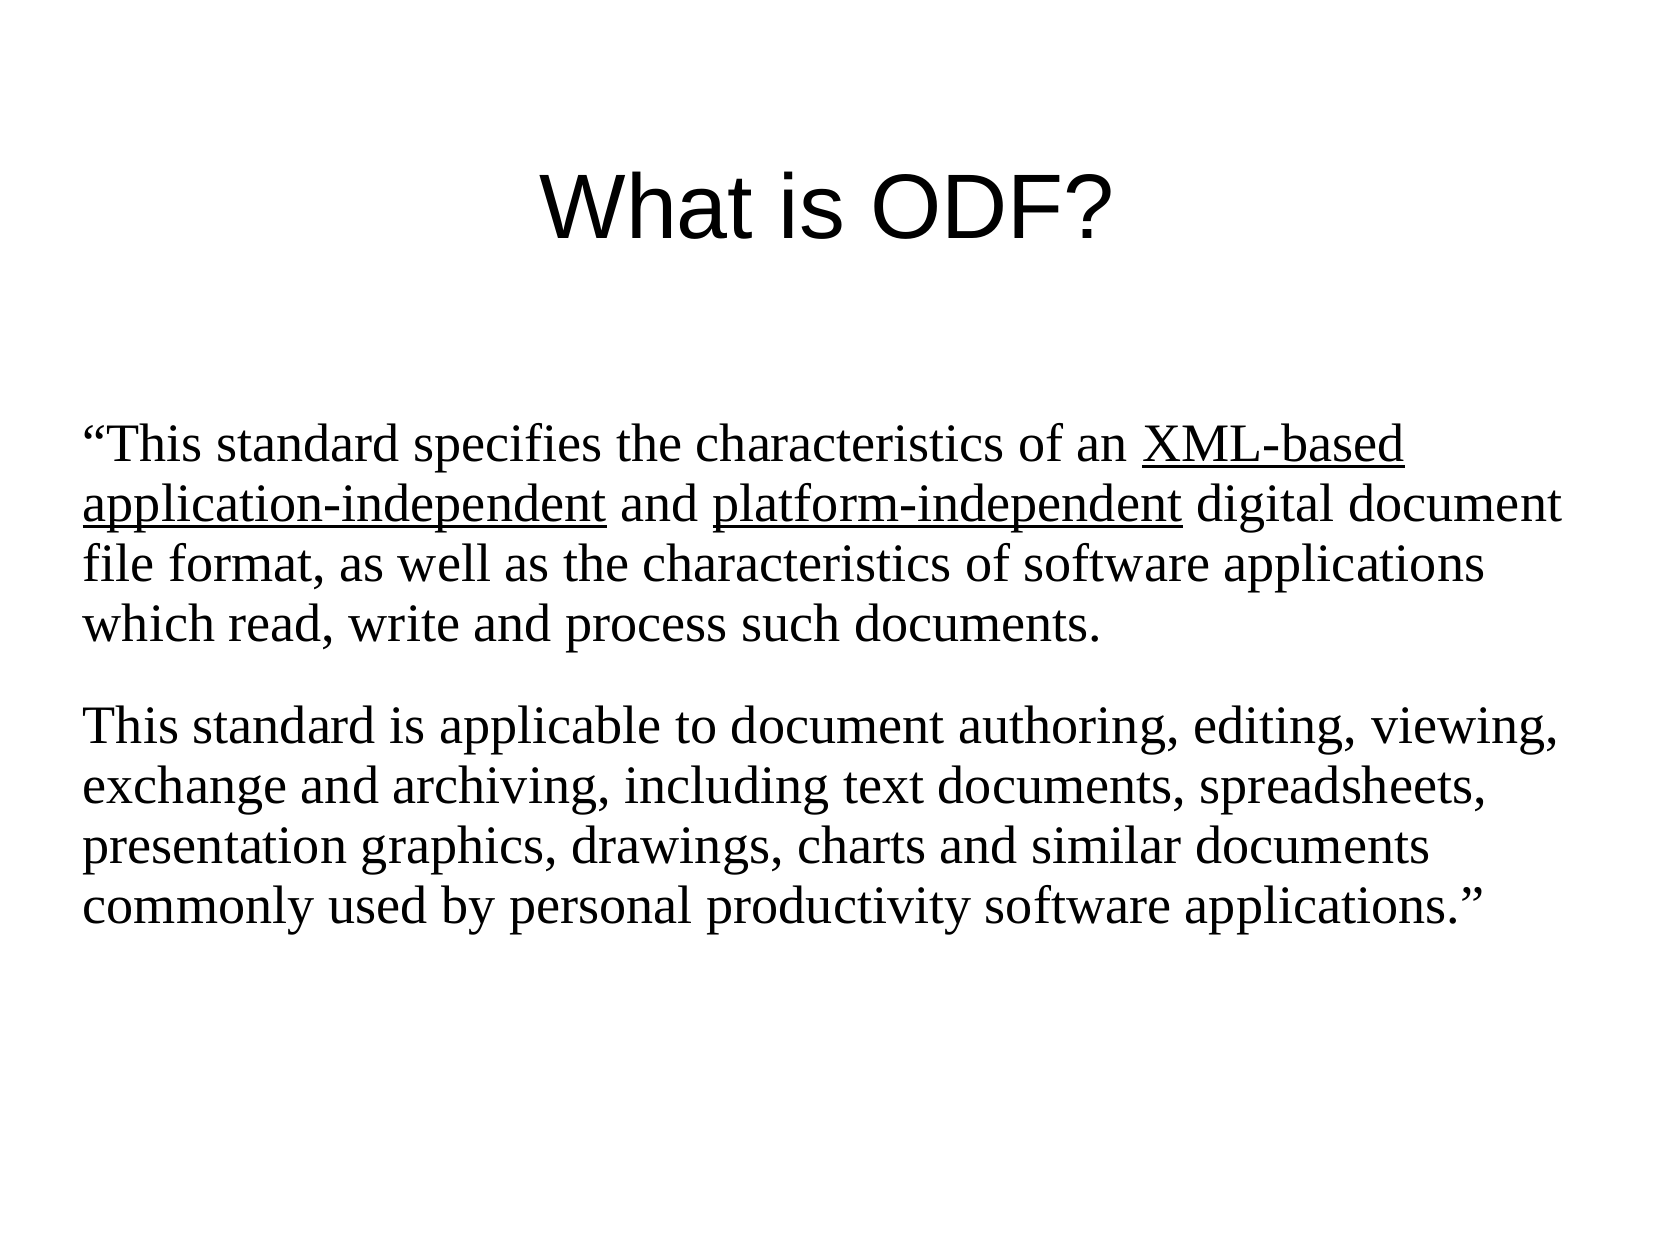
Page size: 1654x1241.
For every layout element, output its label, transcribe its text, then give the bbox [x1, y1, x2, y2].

text_box “This standard specifies the characteristics of an XML-based application-independent and platform-independent digital document file format, as well as the characteristics of software applications which read, write and process such documents. This standard is applicable to document authoring, editing, viewing, exchange and archiving, including text documents, spreadsheets, presentation graphics, drawings, charts and similar documents commonly used by personal productivity software applications.” [82, 413, 1611, 1081]
title What is ODF? [121, 102, 1534, 311]
